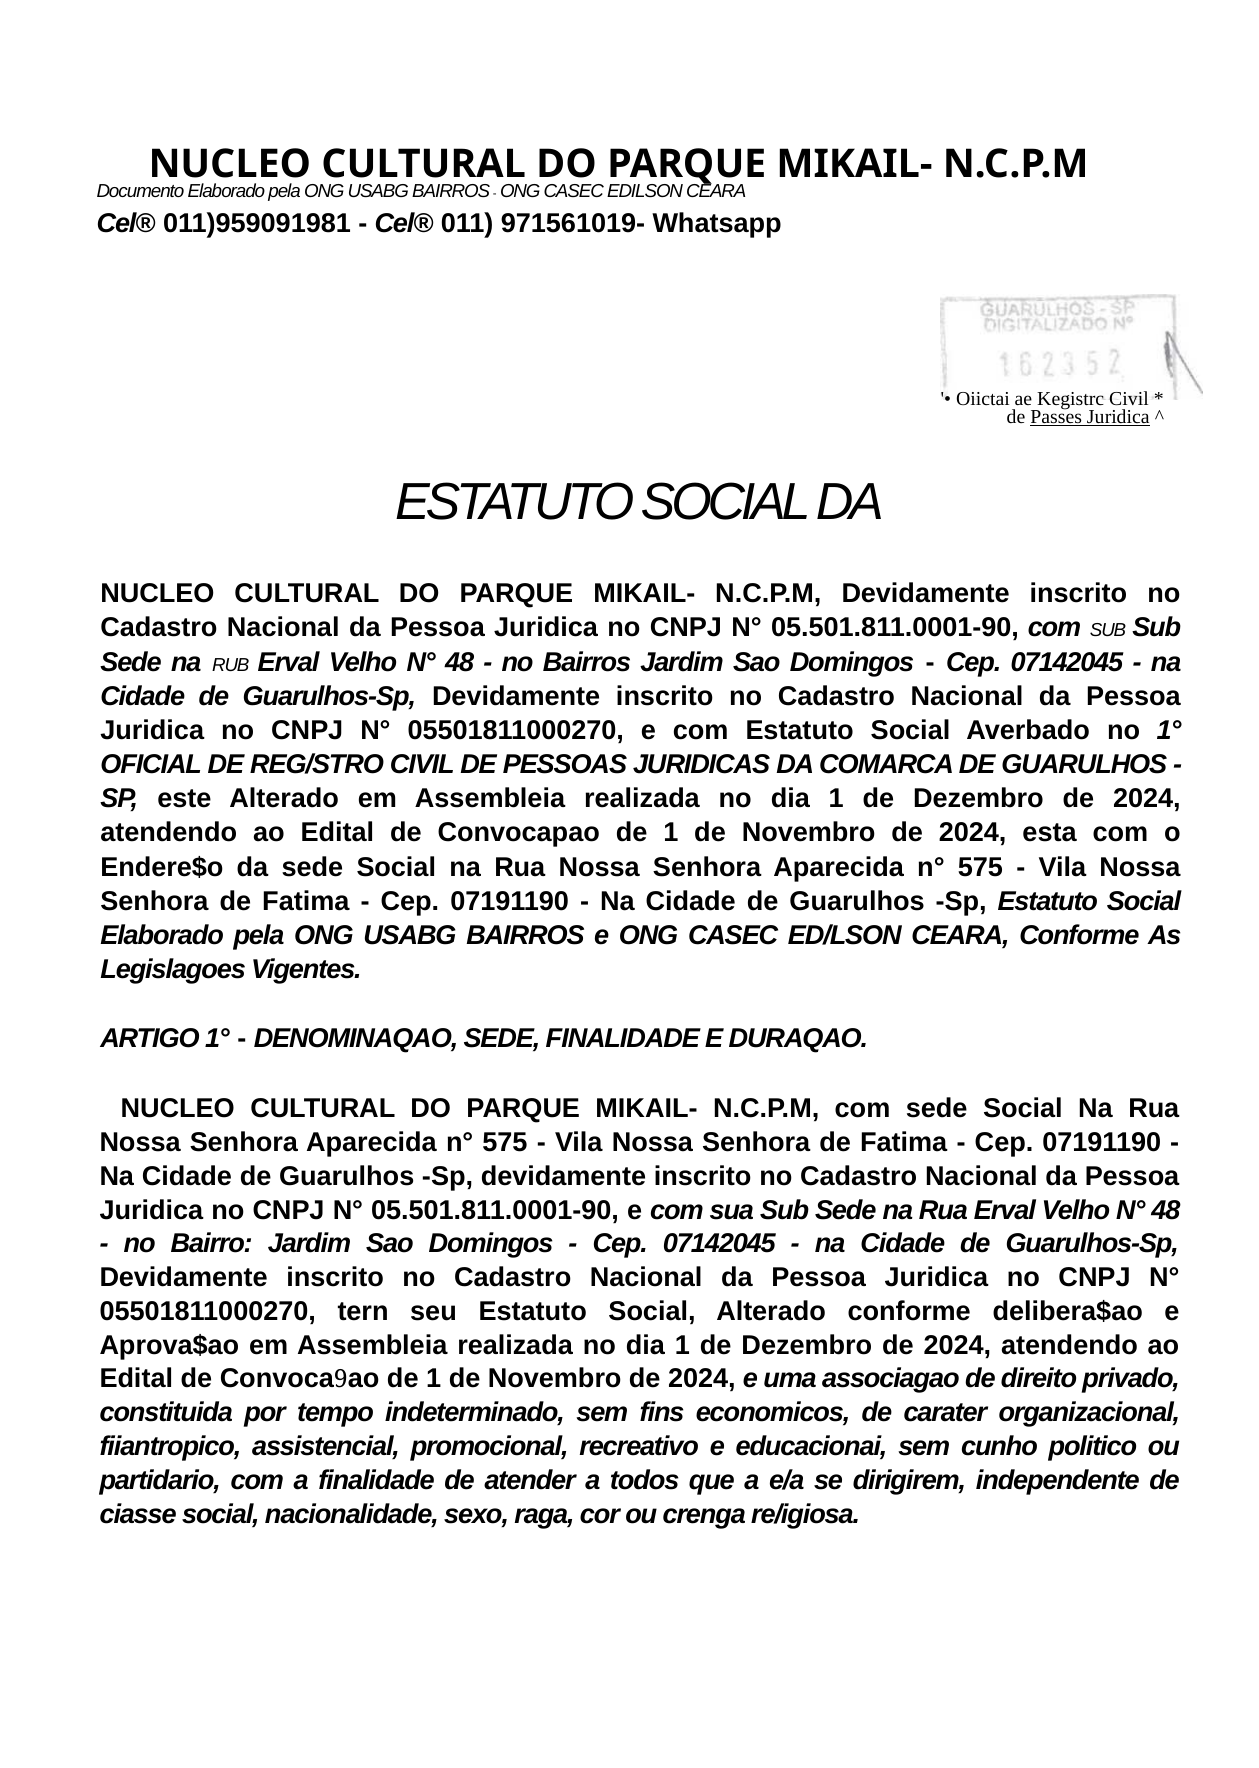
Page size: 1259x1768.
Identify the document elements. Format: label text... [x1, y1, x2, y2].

text_box NUCLEO CULTURAL DO PARQUE MIKAIL- N.C.P.M, Devidamente inscrito no Cadastro Nacional da Pessoa Juridica no CNPJ N° 05.501.811.0001-90, com sub Sub Sede na Rub Erval Velho N° 48 - no Bairros Jardim Sao Domingos - Cep. 07142045 - na Cidade de Guarulhos-Sp, Devidamente inscrito no Cadastro Nacional da Pessoa Juridica no CNPJ N° 05501811000270, e com Estatuto Social Averbado no 1° OFICIAL DE REG/STRO CIVIL DE PESSOAS JURIDICAS DA COMARCA DE GUARULHOS - SP, este Alterado em Assembleia realizada no dia 1 de Dezembro de 2024, atendendo ao Edital de Convocapao de 1 de Novembro de 2024, esta com o Endere$o da sede Social na Rua Nossa Senhora Aparecida n° 575 - Vila Nossa Senhora de Fatima - Cep. 07191190 - Na Cidade de Guarulhos -Sp, Estatuto Social Elaborado pela ONG USABG BAIRROS e ONG CASEC ED/LSON CEARA, Conforme As Legislagoes Vigentes. [101, 574, 1180, 976]
text_box NUCLEO CULTURAL DO PARQUE MIKAIL- N.C.P.M [149, 138, 1145, 174]
text_box ESTATUTO SOCIAL da [823, 487, 846, 514]
text_box ESTATUTO SOCIAL da [601, 487, 627, 514]
picture [940, 294, 1203, 400]
text_box ESTATUTO SOCIAL da [564, 485, 584, 514]
text_box '• Oiictai ae Kegistrc Civil * de Passes Juridica ^ [941, 392, 1180, 434]
text_box NUCLEO CULTURAL DO PARQUE MIKAIL- N.C.P.M, com sede Social Na Rua Nossa Senhora Aparecida n° 575 - Vila Nossa Senhora de Fatima - Cep. 07191190 - Na Cidade de Guarulhos -Sp, devidamente inscrito no Cadastro Nacional da Pessoa Juridica no CNPJ N° 05.501.811.0001-90, e com sua Sub Sede na Rua Erval Velho N° 48 - no Bairro: Jardim Sao Domingos - Cep. 07142045 - na Cidade de Guarulhos-Sp, Devidamente inscrito no Cadastro Nacional da Pessoa Juridica no CNPJ N° 05501811000270, tern seu Estatuto Social, Alterado conforme delibera$ao e Aprova$ao em Assembleia realizada no dia 1 de Dezembro de 2024, atendendo ao Edital de Convoca9ao de 1 de Novembro de 2024, e uma associagao de direito privado, constituida por tempo indeterminado, sem fins economicos, de carater organizacional, fiiantropico, assistencial, promocional, recreativo e educacionai, sem cunho politico ou partidario, com a finalidade de atender a todos que a e/a se dirigirem, independente de ciasse social, nacionalidade, sexo, raga, cor ou crenga re/igiosa. [100, 1089, 1179, 1589]
text_box ESTATUTO SOCIAL da [334, 468, 945, 514]
text_box ESTATUTO SOCIAL da [679, 487, 705, 514]
text_box Documento Elaborado pela ONG USABG BAIRROS - ONG CASEC EDILSON CEARA Cel® 011)959091981 - Cel® 011) 971561019- Whatsapp [97, 179, 1020, 242]
text_box ARTIGO 1° - DENOMINAQAO, SEDE, FINALIDADE E DURAQAO. [101, 1020, 917, 1045]
